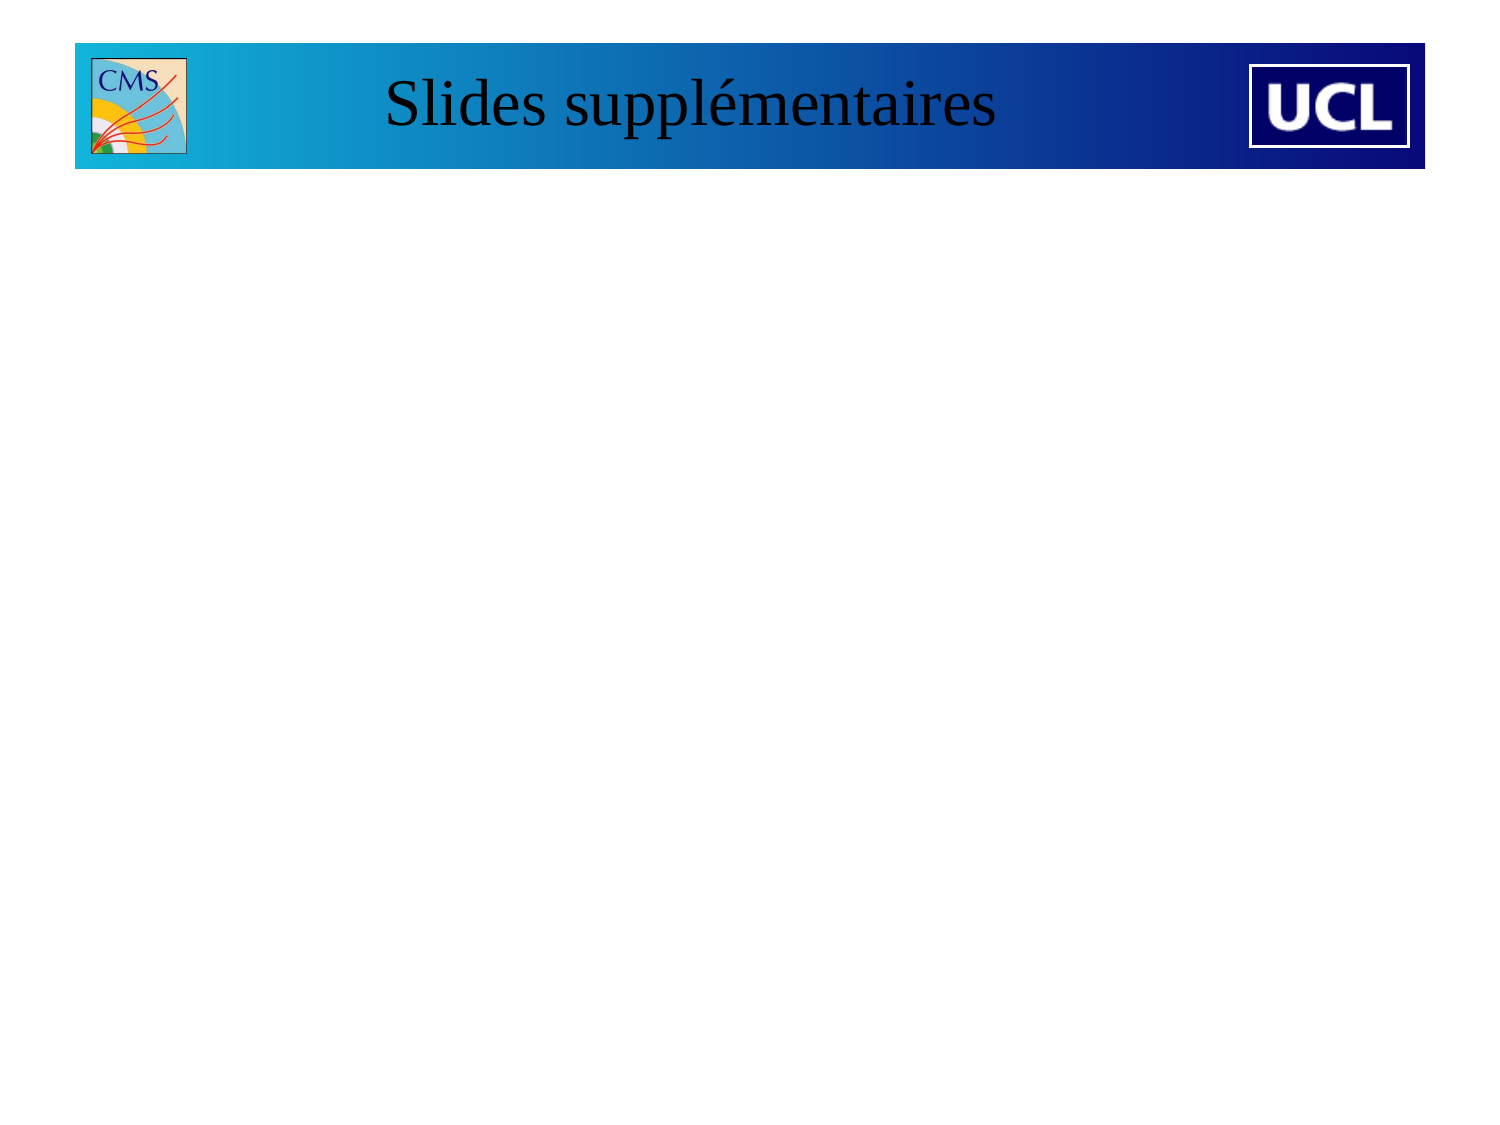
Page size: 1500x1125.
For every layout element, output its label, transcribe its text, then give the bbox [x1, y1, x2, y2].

picture [1252, 67, 1405, 145]
picture [92, 59, 186, 153]
text_box Slides supplémentaires [369, 58, 1099, 151]
